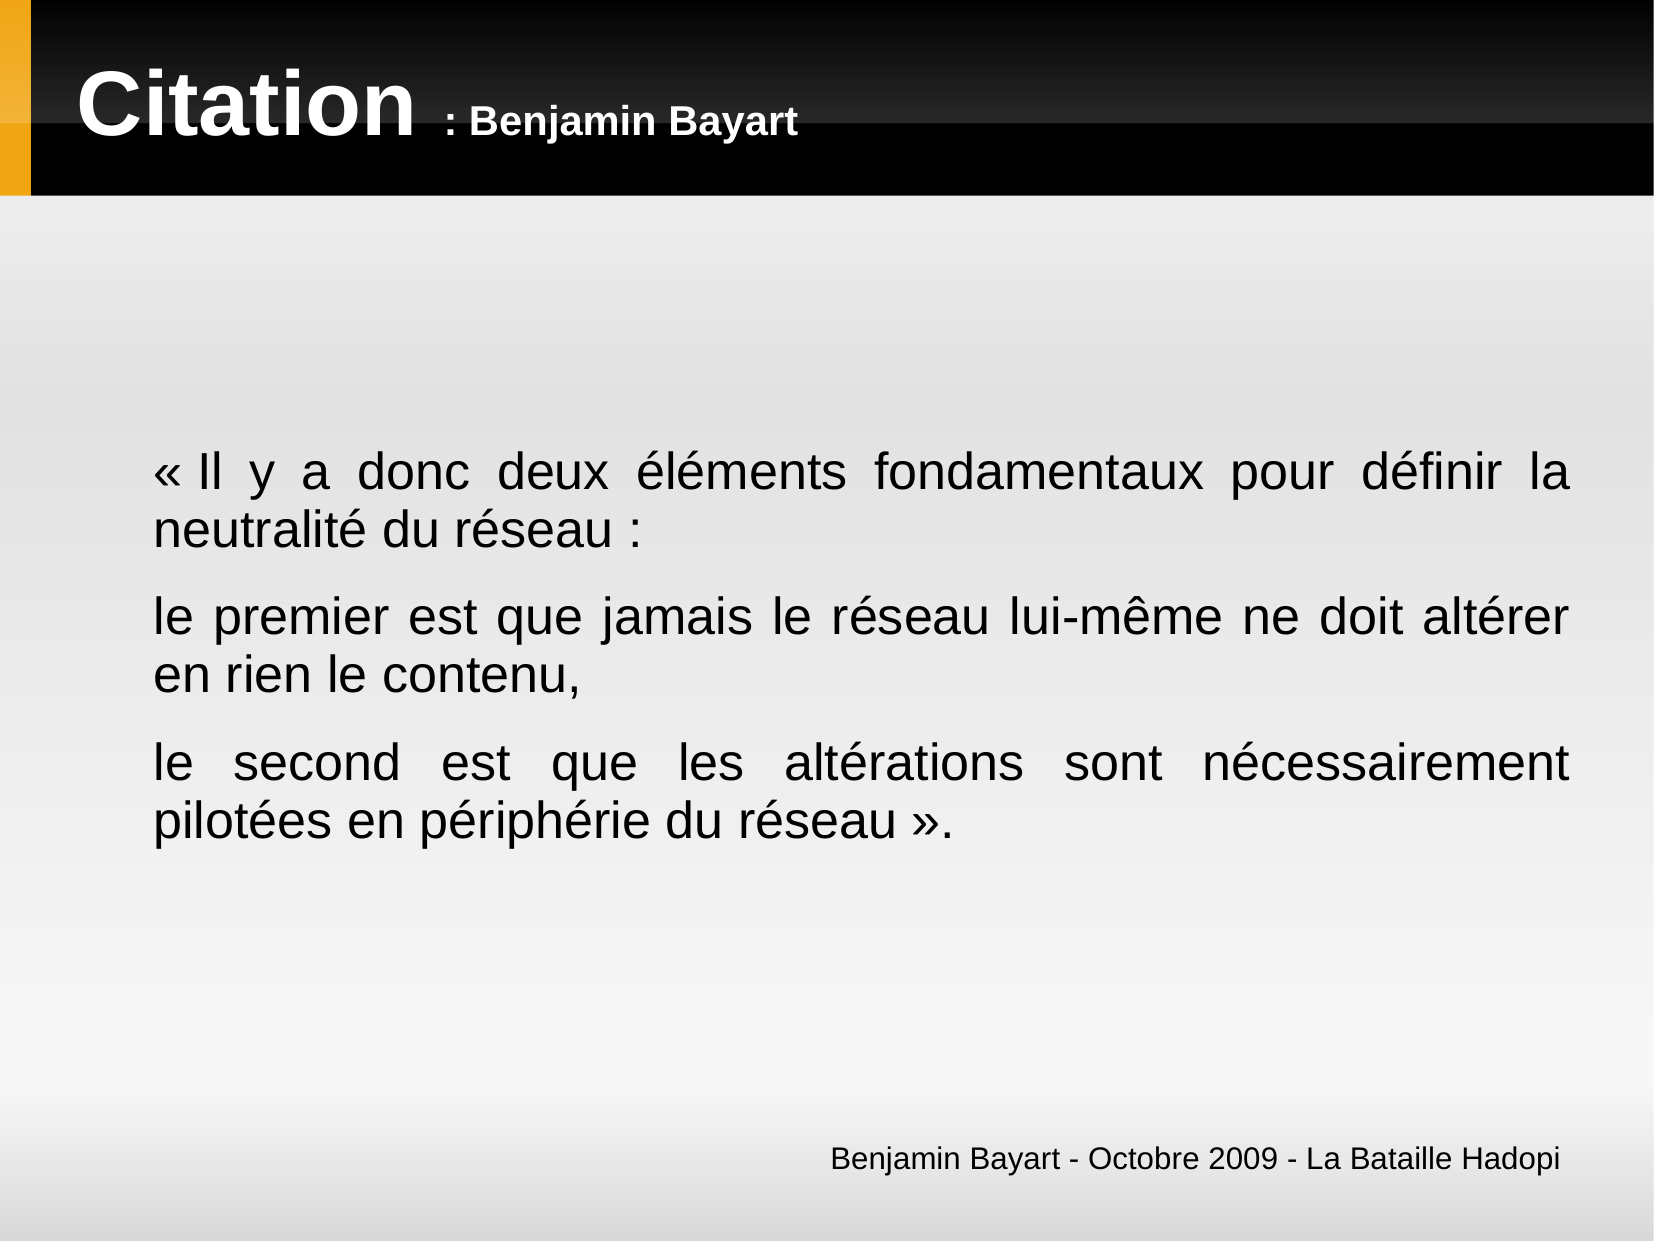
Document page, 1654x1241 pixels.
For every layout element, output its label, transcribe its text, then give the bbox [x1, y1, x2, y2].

title Citation : Benjamin Bayart [76, 0, 1565, 208]
list « Il y a donc deux éléments fondamentaux pour définir la neutralité du réseau : le premier est que jamais le réseau lui-même ne doit altérer en rien le contenu, le second est que les altérations sont nécessairement pilotées en périphérie du réseau ». Benjamin Bayart - Octobre 2009 - La Bataille Hadopi [82, 290, 1571, 1241]
picture [0, 0, 1654, 1241]
